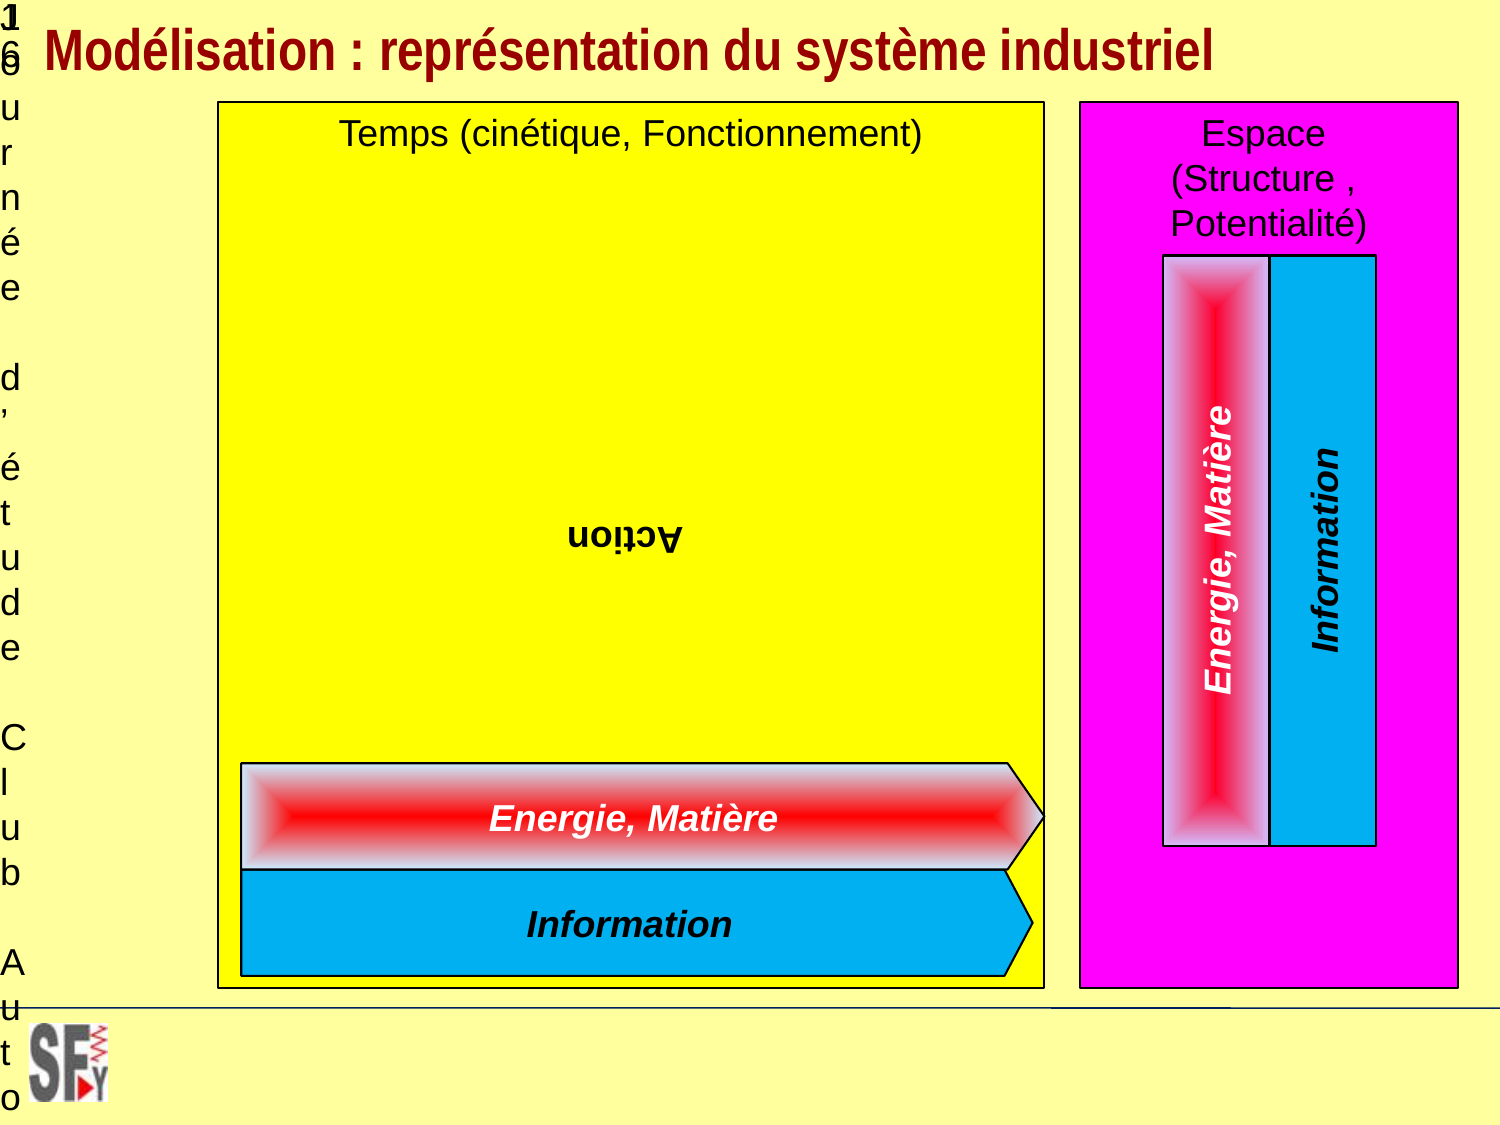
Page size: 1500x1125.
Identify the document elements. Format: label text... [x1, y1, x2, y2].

text_box Action [337, 0, 1500, 617]
text_box Information [1269, 255, 1376, 847]
text_box Temps (cinétique, Fonctionnement) [217, 138, 1045, 988]
text_box Energie, Matière [241, 763, 1045, 870]
text_box Information [241, 870, 1033, 976]
text_box Energie, Matière [1162, 255, 1269, 847]
picture [29, 1023, 108, 1102]
title Modélisation : représentation du système industriel [29, 12, 437, 138]
text_box Espace (Structure , Potentialité) [1079, 617, 1458, 988]
